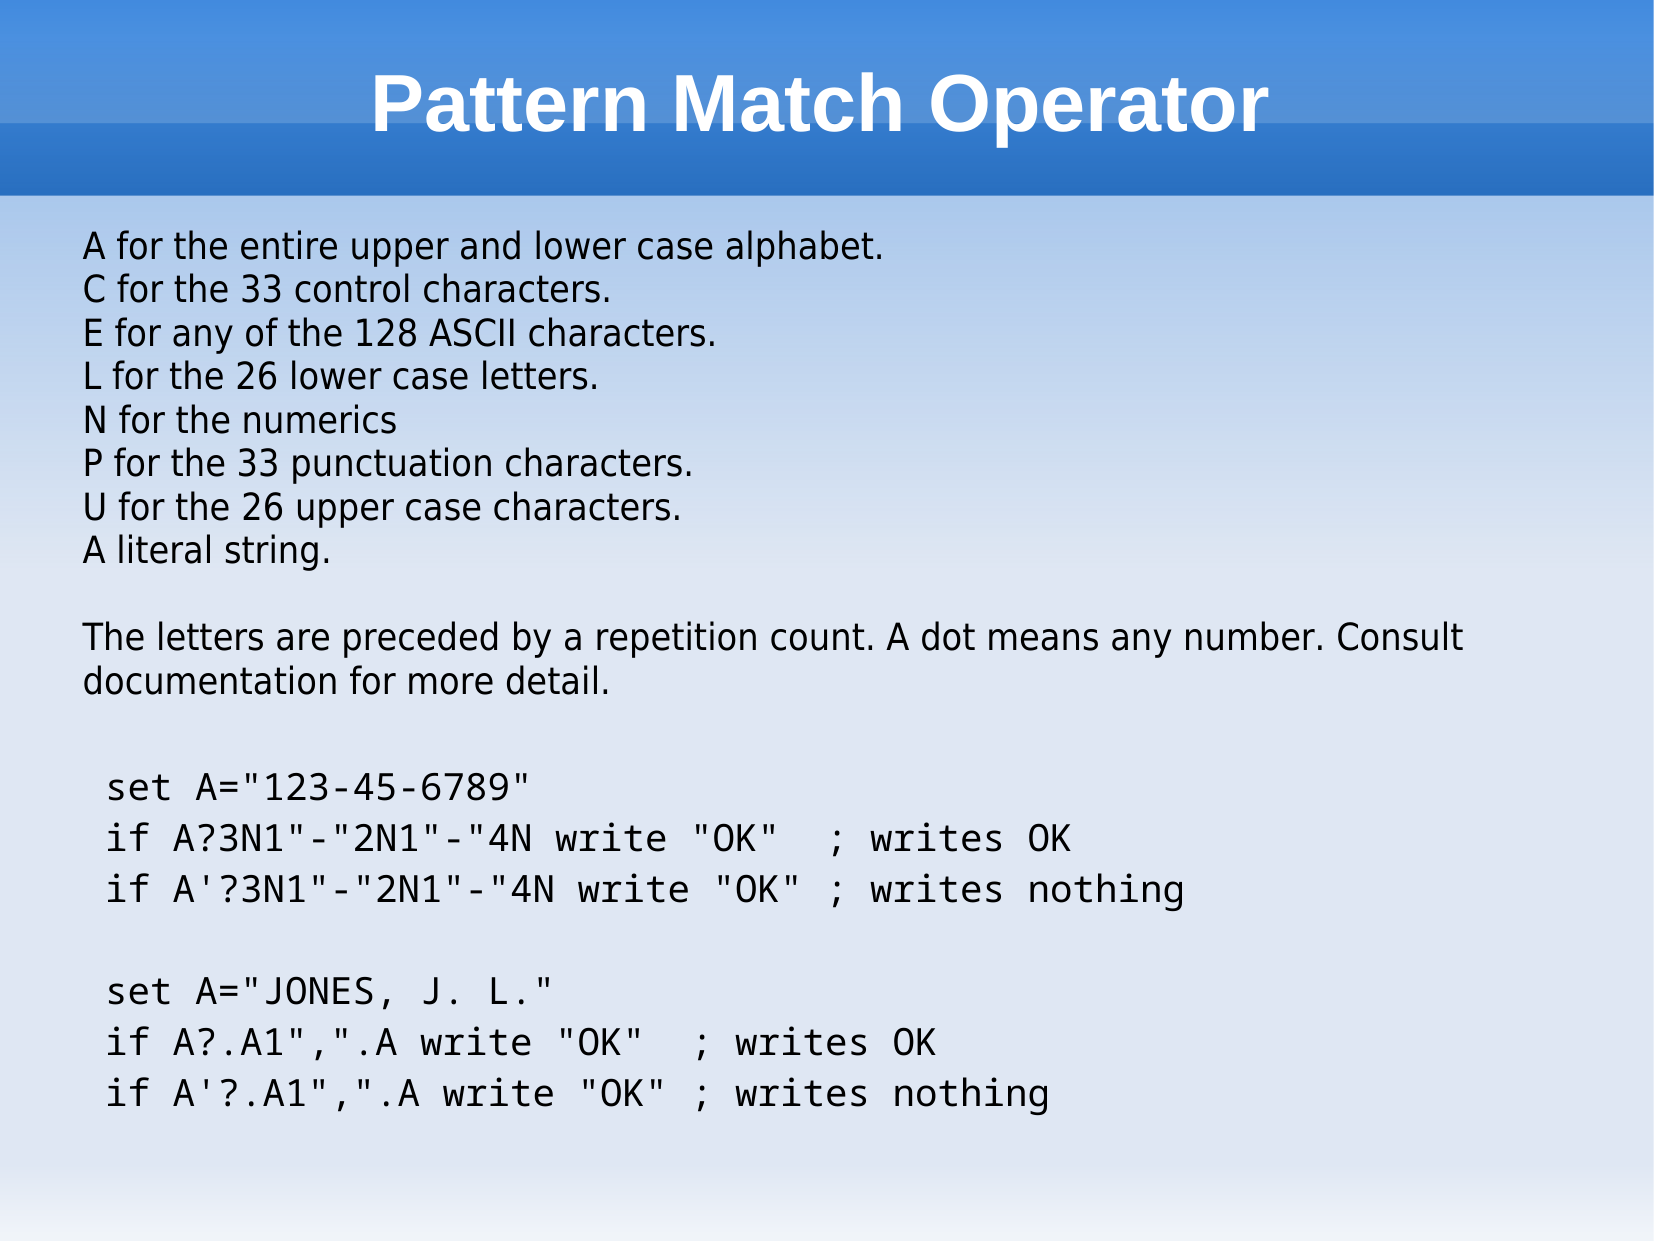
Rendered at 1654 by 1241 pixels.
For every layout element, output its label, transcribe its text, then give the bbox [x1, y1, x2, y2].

title Pattern Match Operator [76, 0, 1565, 208]
subtitle A for the entire upper and lower case alphabet. C for the 33 control characters. E for any of the 128 ASCII characters. L for the 26 lower case letters. N for the numerics P for the 33 punctuation characters. U for the 26 upper case characters. A literal string. The letters are preceded by a repetition count. A dot means any number. Consult documentation for more detail. set A="123-45-6789" if A?3N1"-"2N1"-"4N write "OK" ; writes OK if A'?3N1"-"2N1"-"4N write "OK" ; writes nothing set A="JONES, J. L." if A?.A1",".A write "OK" ; writes OK if A'?.A1",".A write "OK" ; writes nothing [82, 213, 1571, 1185]
picture [0, 0, 1654, 1241]
